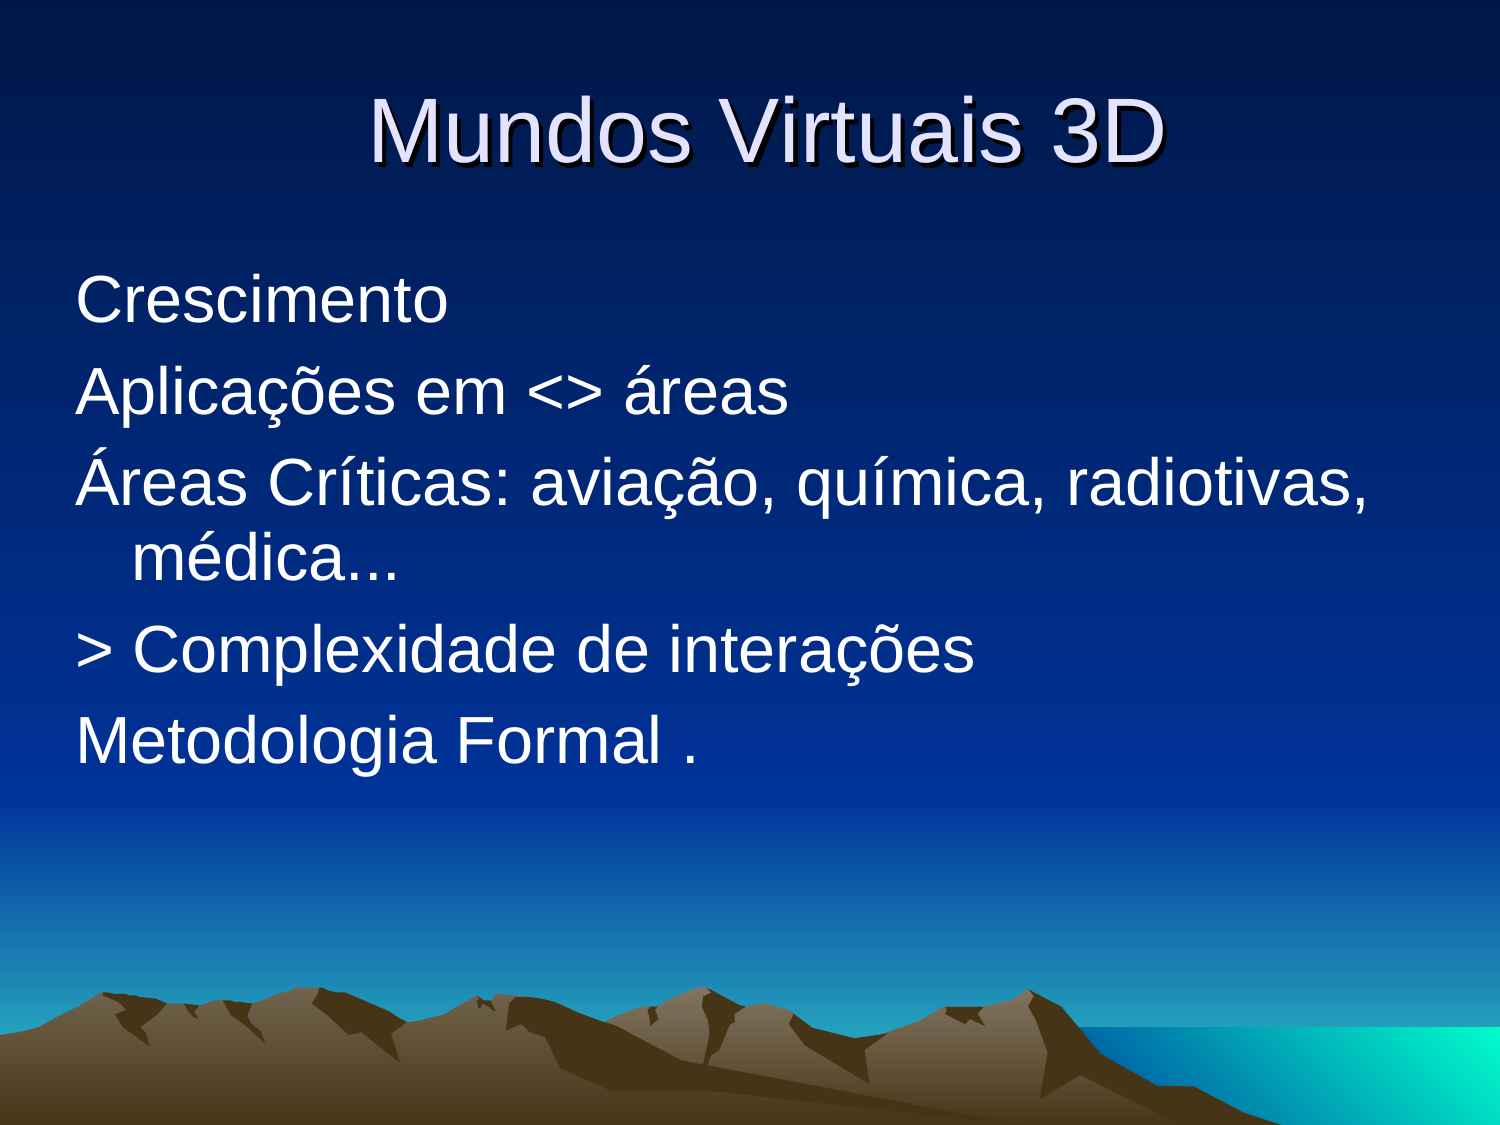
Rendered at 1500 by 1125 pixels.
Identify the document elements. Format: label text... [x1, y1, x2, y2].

title Mundos Virtuais 3D [75, 20, 1426, 242]
list Crescimento Aplicações em <> áreas Áreas Críticas: aviação, química, radiotivas, médica... > Complexidade de interações Metodologia Formal . [75, 262, 1426, 986]
